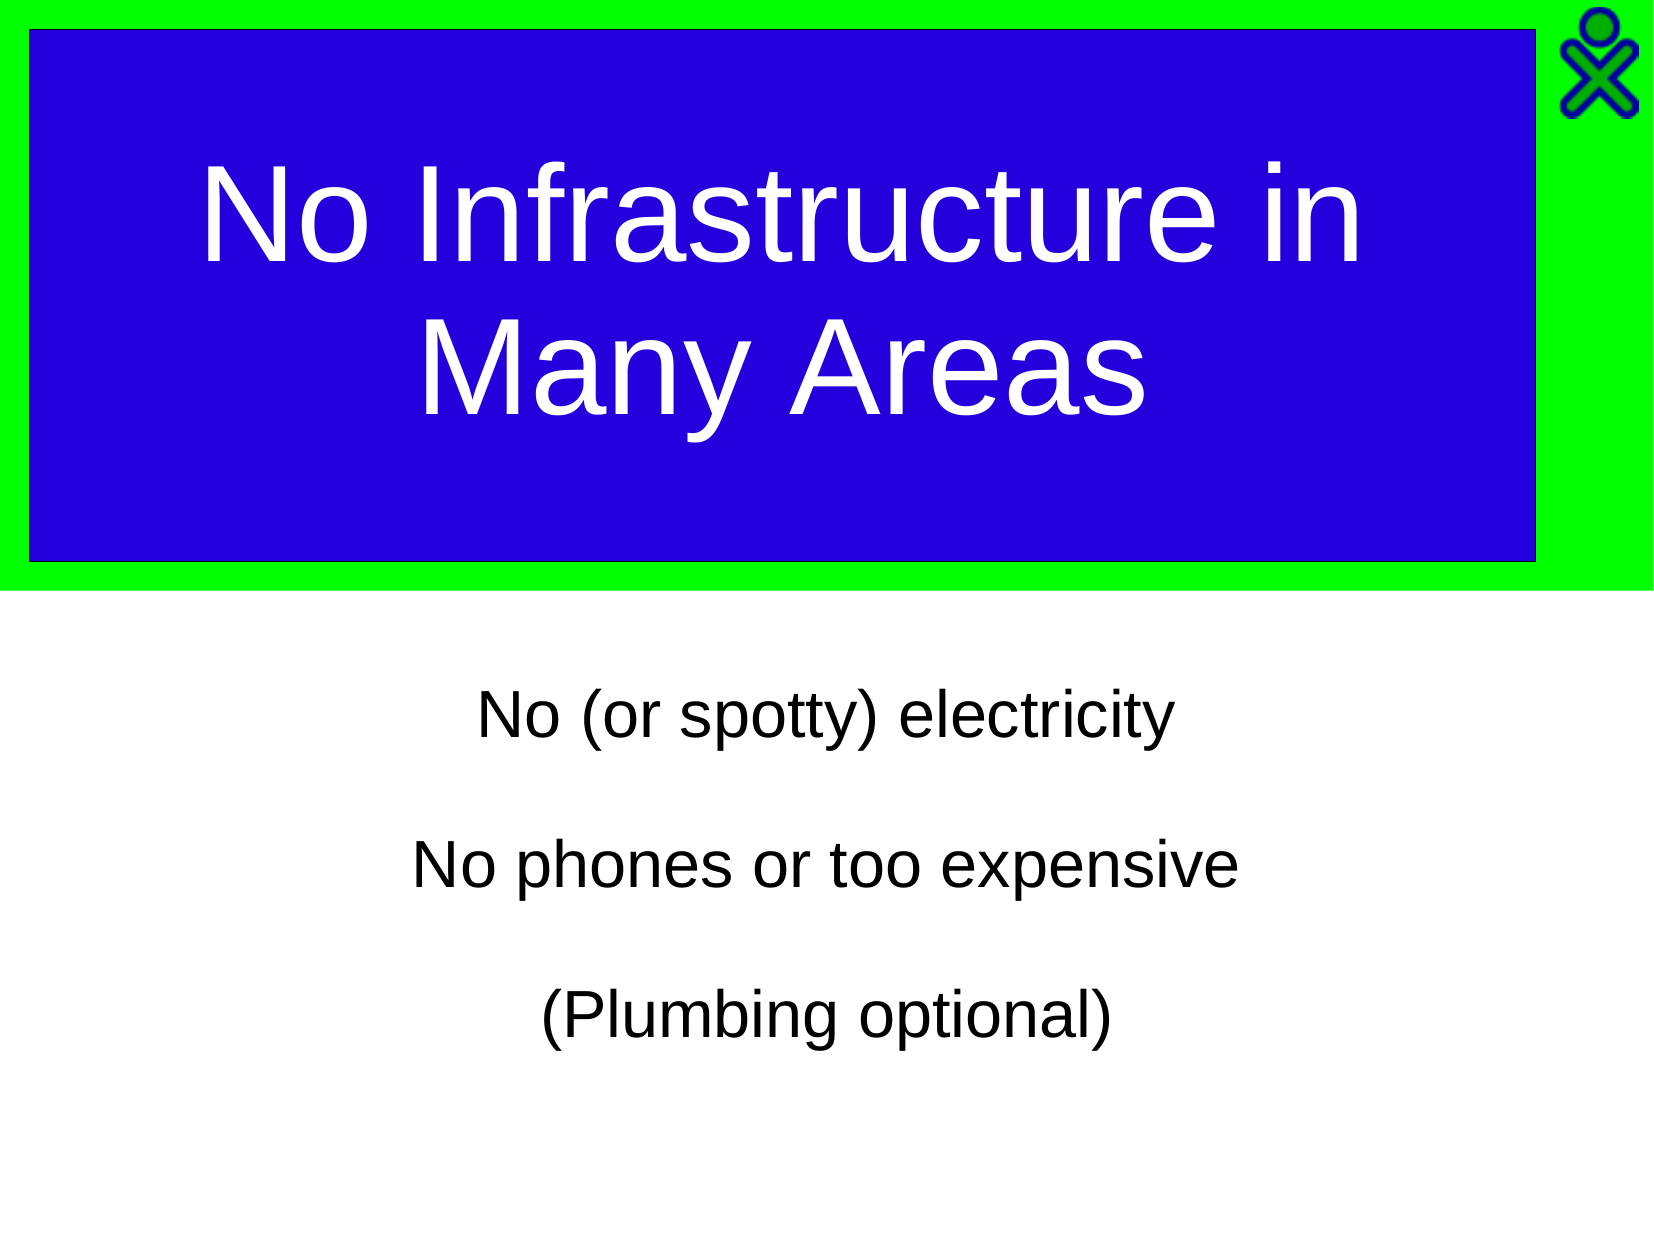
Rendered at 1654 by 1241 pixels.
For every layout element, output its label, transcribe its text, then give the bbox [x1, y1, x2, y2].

picture [1559, 7, 1639, 119]
title No Infrastructure in Many Areas [59, 56, 1506, 525]
subtitle No (or spotty) electricity No phones or too expensive (Plumbing optional) [82, 627, 1571, 1102]
